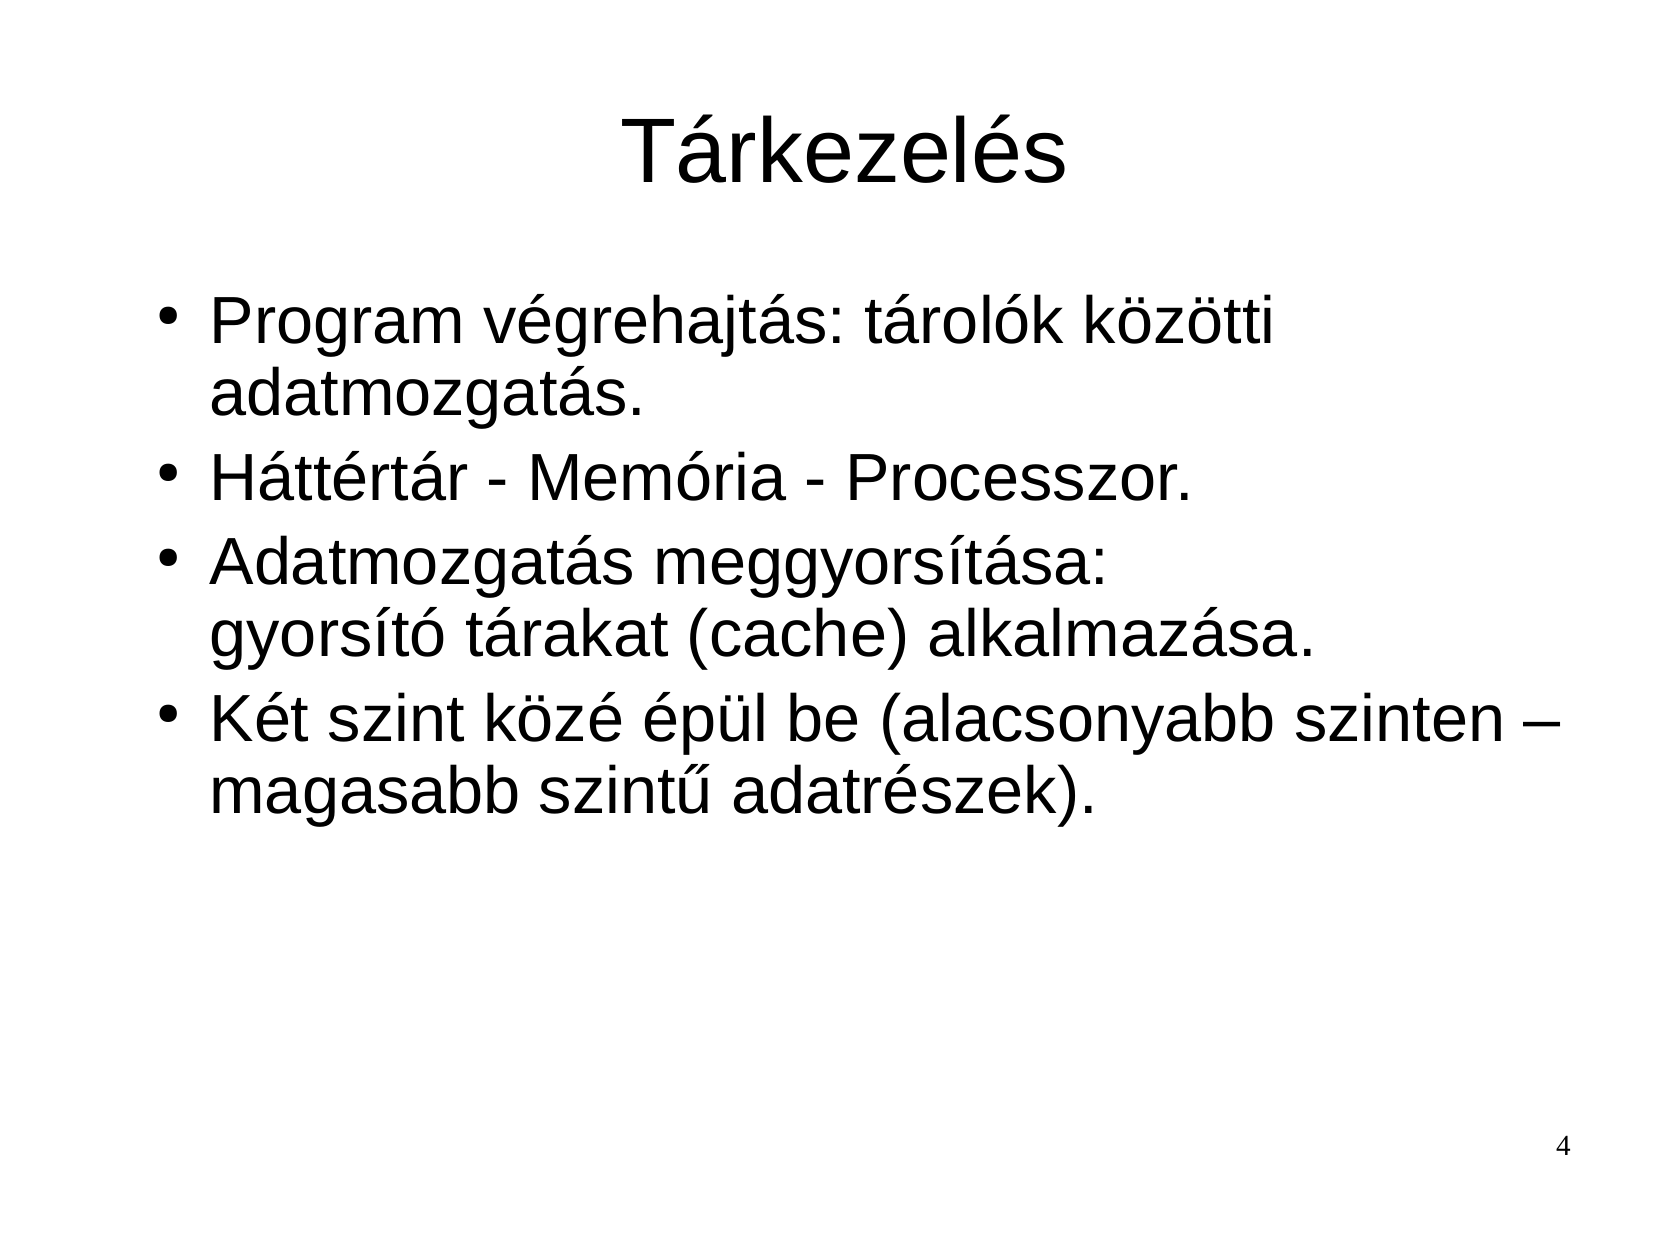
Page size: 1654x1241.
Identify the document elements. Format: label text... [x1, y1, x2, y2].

title Tárkezelés [124, 42, 1530, 250]
list Program végrehajtás: tárolók közötti adatmozgatás. Háttértár - Memória - Processzor. Adatmozgatás meggyorsítása: gyorsító tárakat (cache) alkalmazása. Két szint közé épül be (alacsonyabb szinten –magasabb szintű adatrészek). [123, 278, 1585, 1124]
